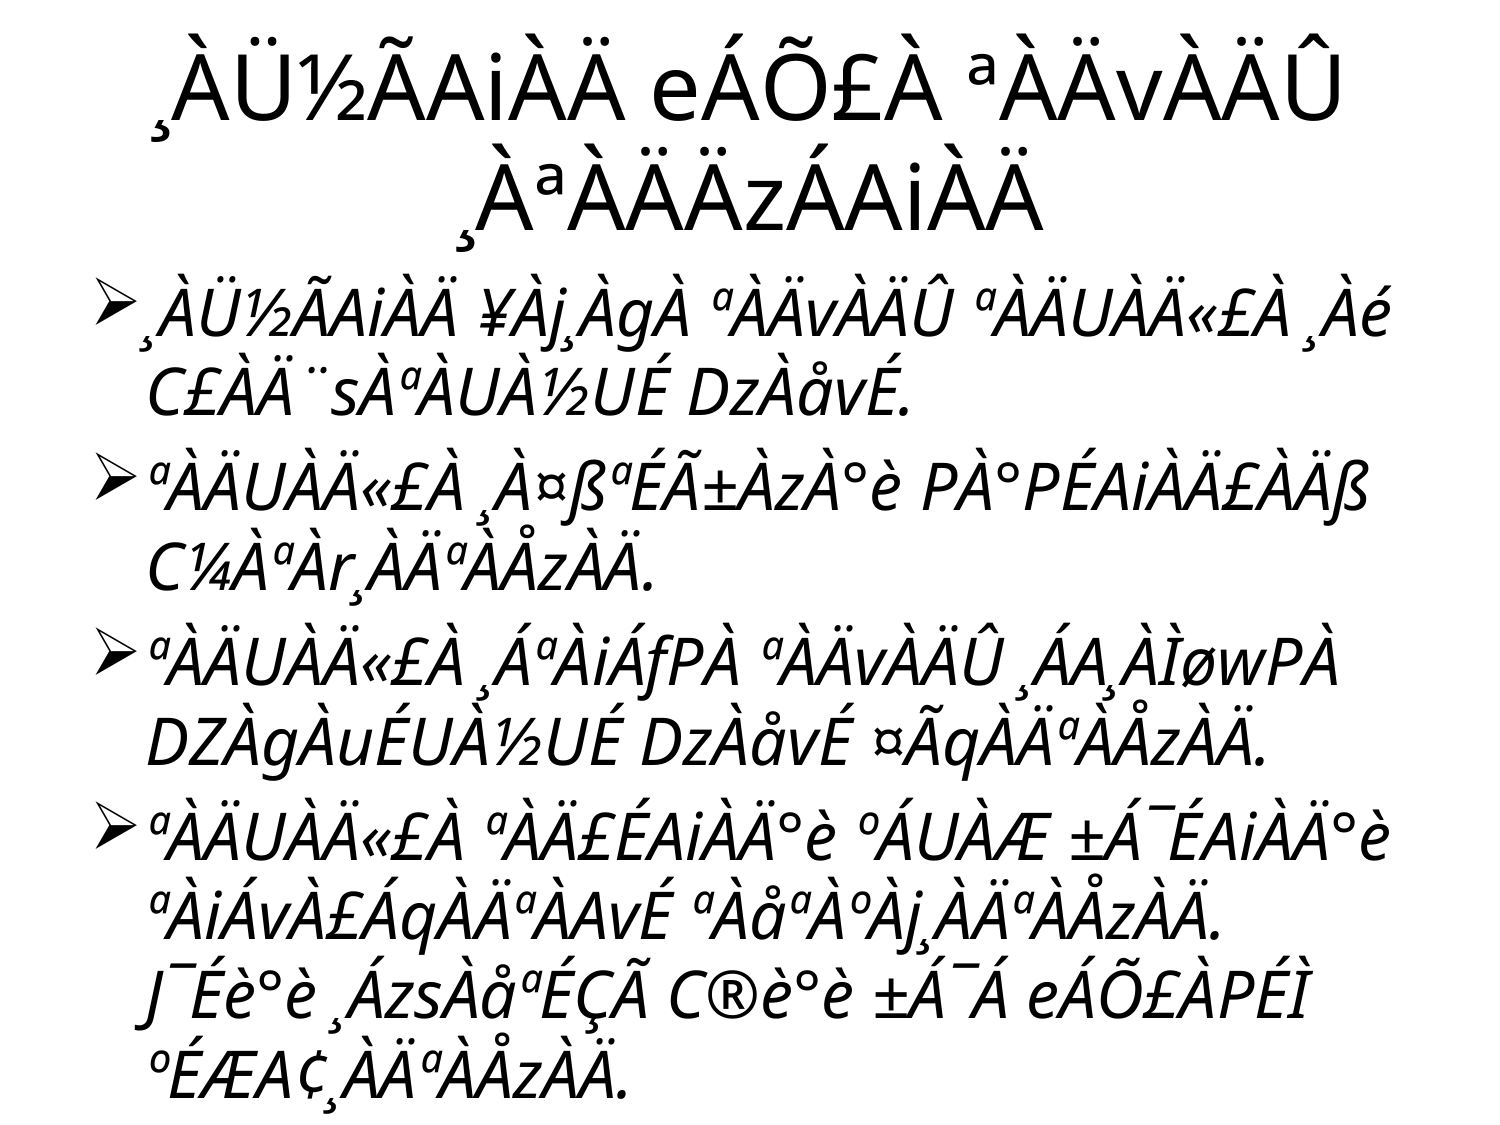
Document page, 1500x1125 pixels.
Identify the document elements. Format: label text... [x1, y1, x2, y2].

title ¸ÀÜ½ÃAiÀÄ eÁÕ£À ªÀÄvÀÄÛ ¸ÀªÀÄÄzÁAiÀÄ [75, 45, 1426, 233]
list ¸ÀÜ½ÃAiÀÄ ¥Àj¸ÀgÀ ªÀÄvÀÄÛ ªÀÄUÀÄ«£À ¸Àé C£ÀÄ¨sÀªÀUÀ½UÉ DzÀåvÉ. ªÀÄUÀÄ«£À ¸À¤ßªÉÃ±ÀzÀ°è PÀ°PÉAiÀÄ£ÀÄß C¼ÀªÀr¸ÀÄªÀÅzÀÄ. ªÀÄUÀÄ«£À ¸ÁªÀiÁfPÀ ªÀÄvÀÄÛ ¸ÁA¸ÀÌøwPÀ DZÀgÀuÉUÀ½UÉ DzÀåvÉ ¤ÃqÀÄªÀÅzÀÄ. ªÀÄUÀÄ«£À ªÀÄ£ÉAiÀÄ°è ºÁUÀÆ ±Á¯ÉAiÀÄ°è ªÀiÁvÀ£ÁqÀÄªÀAvÉ ªÀåªÀºÀj¸ÀÄªÀÅzÀÄ. J¯Éè°è ¸ÁzsÀåªÉÇÃ C®è°è ±Á¯Á eÁÕ£ÀPÉÌ ºÉÆA¢¸ÀÄªÀÅzÀÄ. [75, 262, 1426, 1006]
